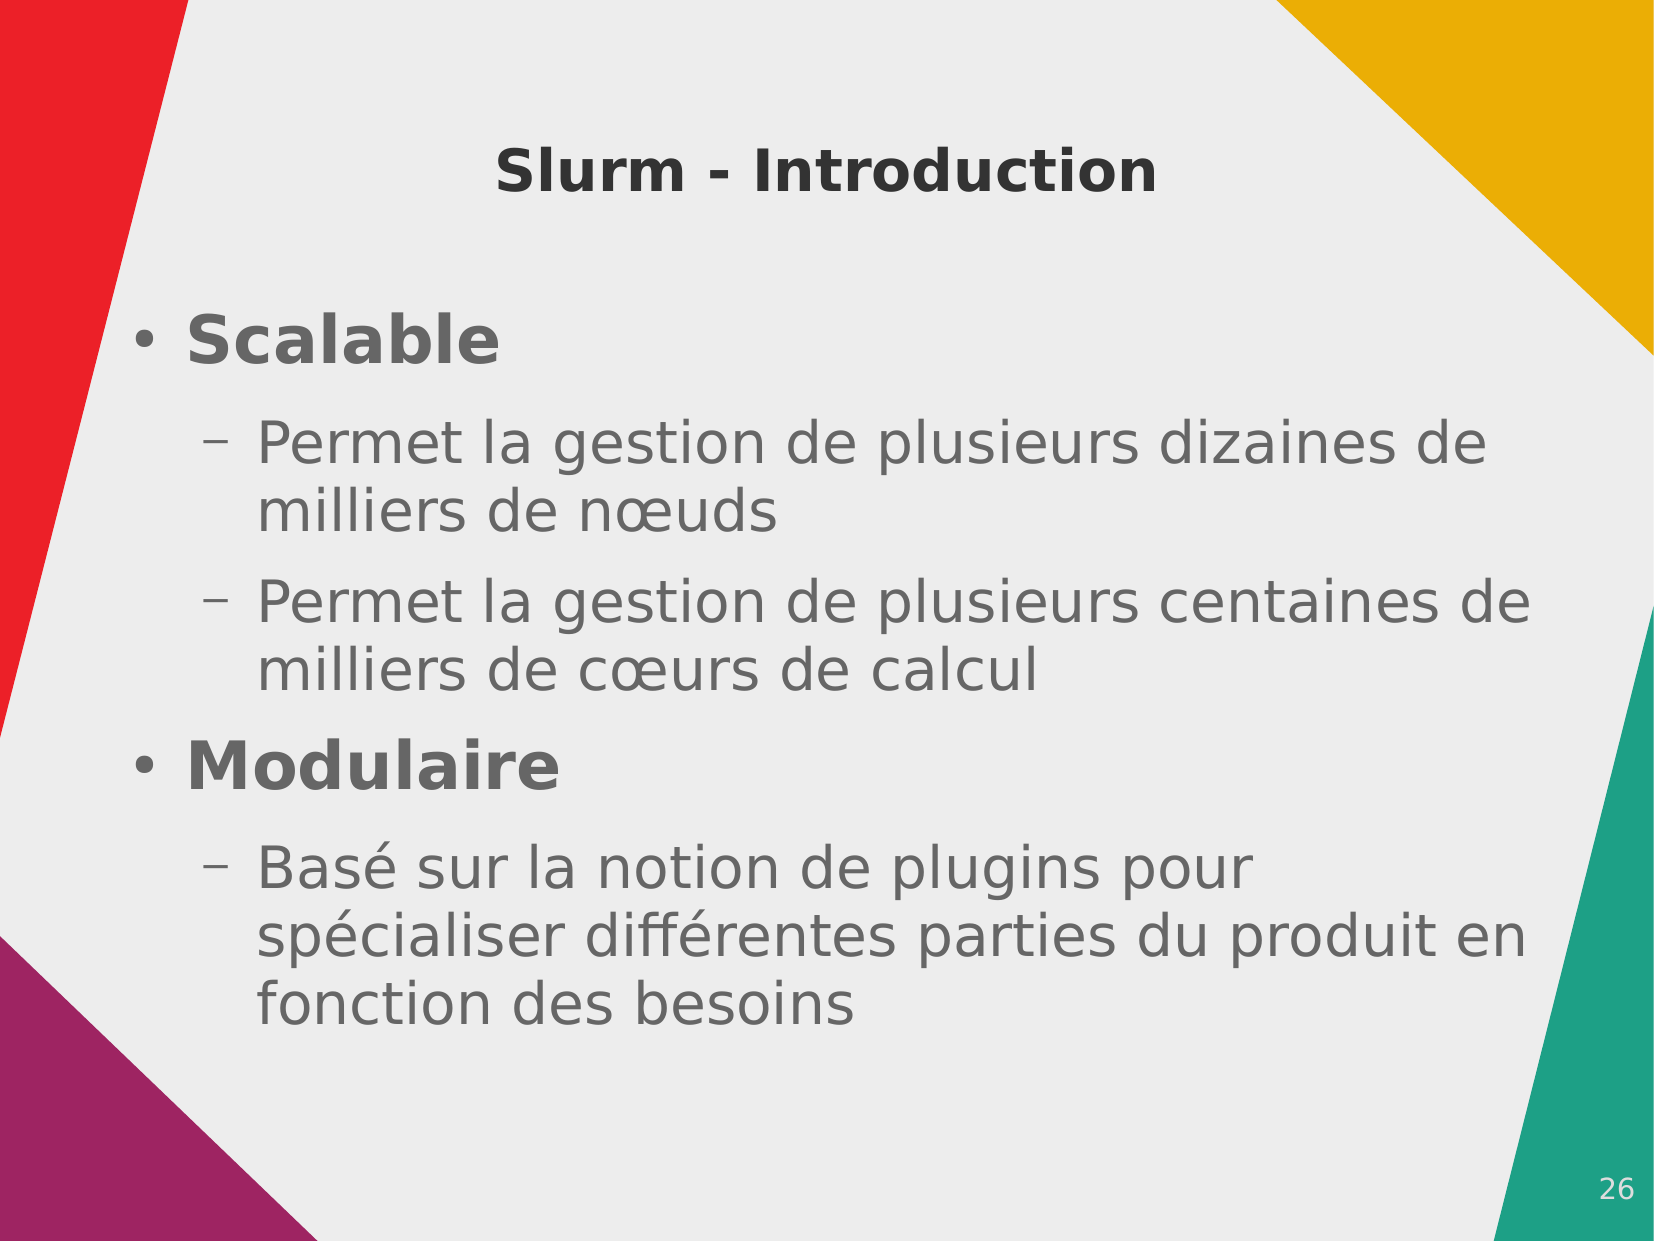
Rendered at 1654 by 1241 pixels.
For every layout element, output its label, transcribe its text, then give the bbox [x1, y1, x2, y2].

list Scalable Permet la gestion de plusieurs dizaines de milliers de nœuds Permet la gestion de plusieurs centaines de milliers de cœurs de calcul Modulaire Basé sur la notion de plugins pour spécialiser différentes parties du produit en fonction des besoins [114, 302, 1539, 1217]
title Slurm - Introduction [114, 73, 1539, 271]
